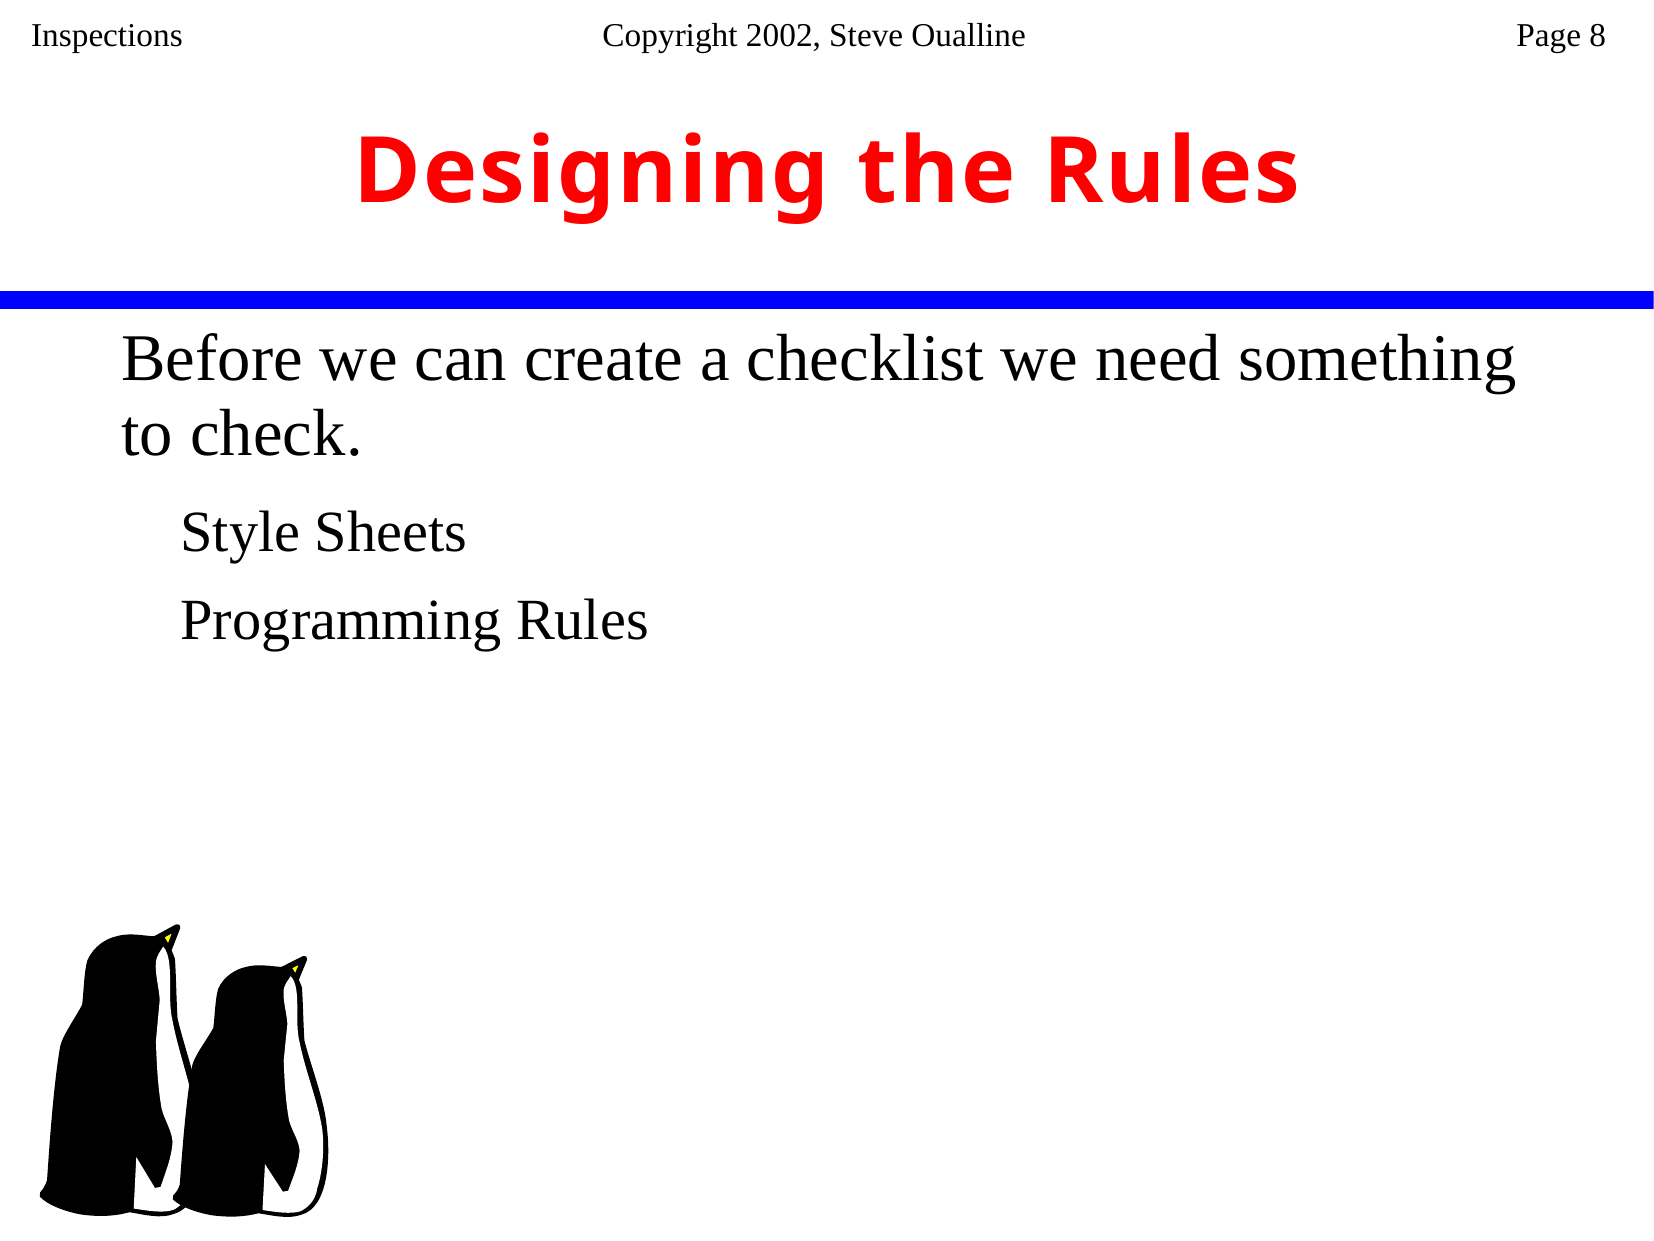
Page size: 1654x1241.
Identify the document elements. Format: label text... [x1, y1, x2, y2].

list Before we can create a checklist we need something to check. Style Sheets Programming Rules [121, 321, 1534, 919]
title Designing the Rules [121, 66, 1534, 269]
